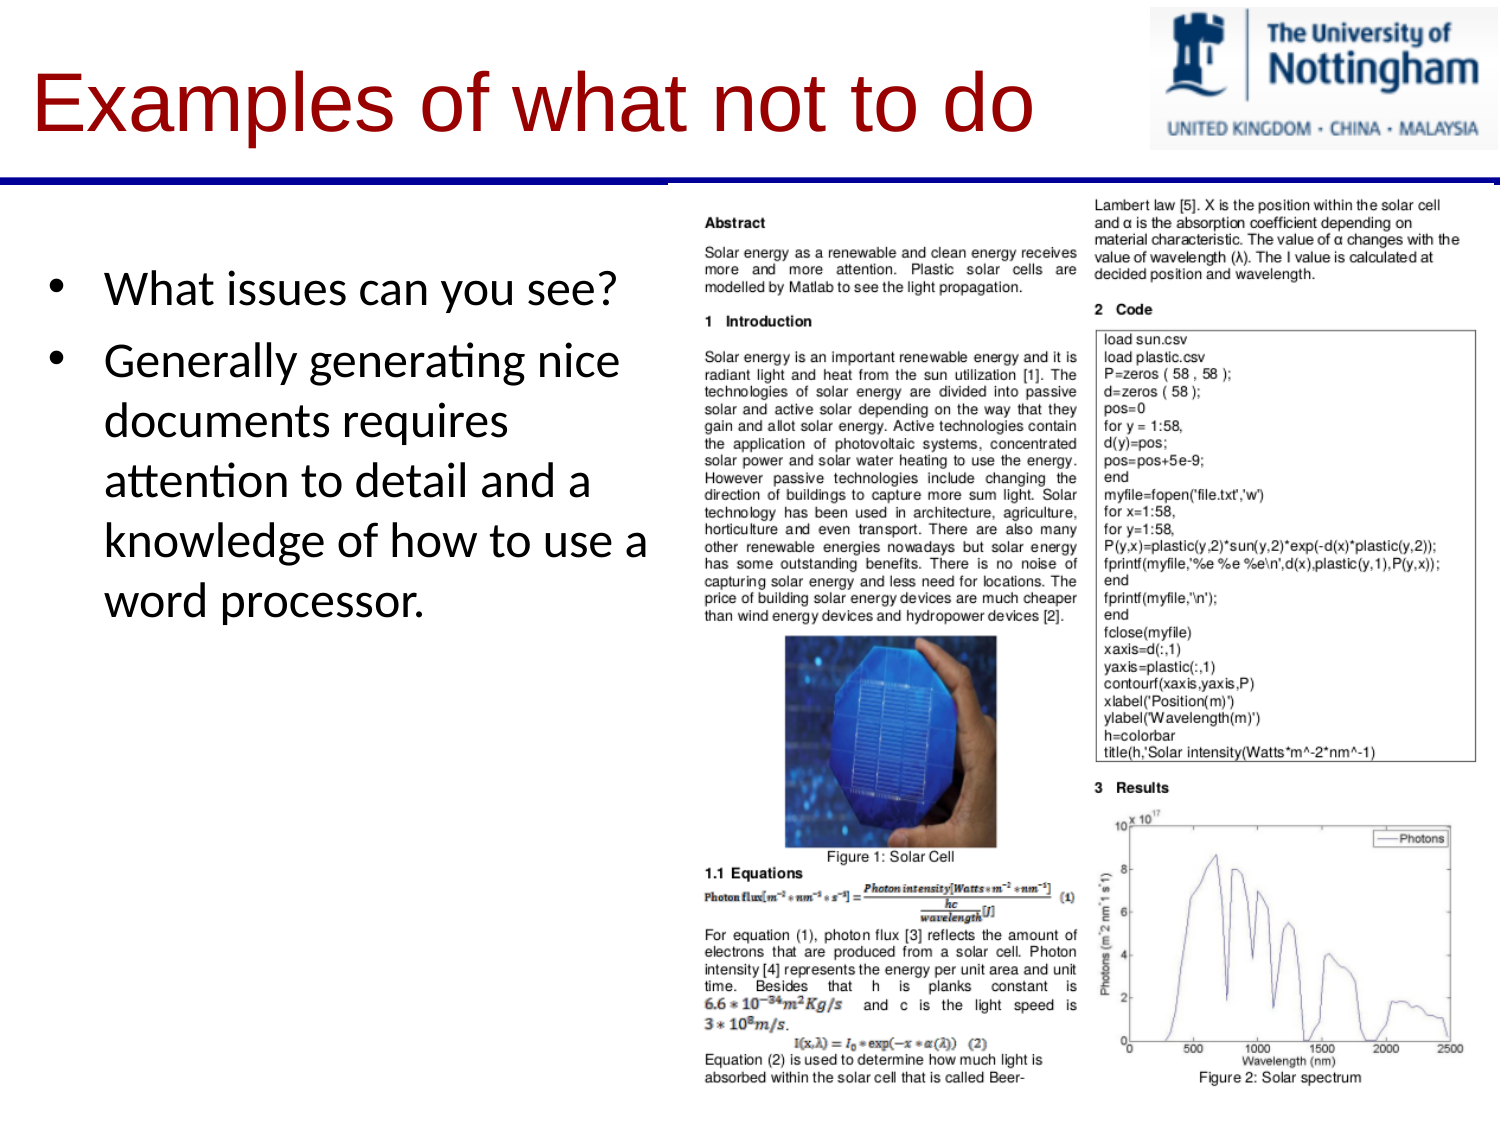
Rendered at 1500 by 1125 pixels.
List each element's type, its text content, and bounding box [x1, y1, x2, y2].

list What issues can you see? Generally generating nice documents requires attention to detail and a knowledge of how to use a word processor. [32, 247, 667, 350]
picture [668, 183, 1494, 1117]
picture [1150, 7, 1498, 150]
title Examples of what not to do [31, 24, 1394, 180]
